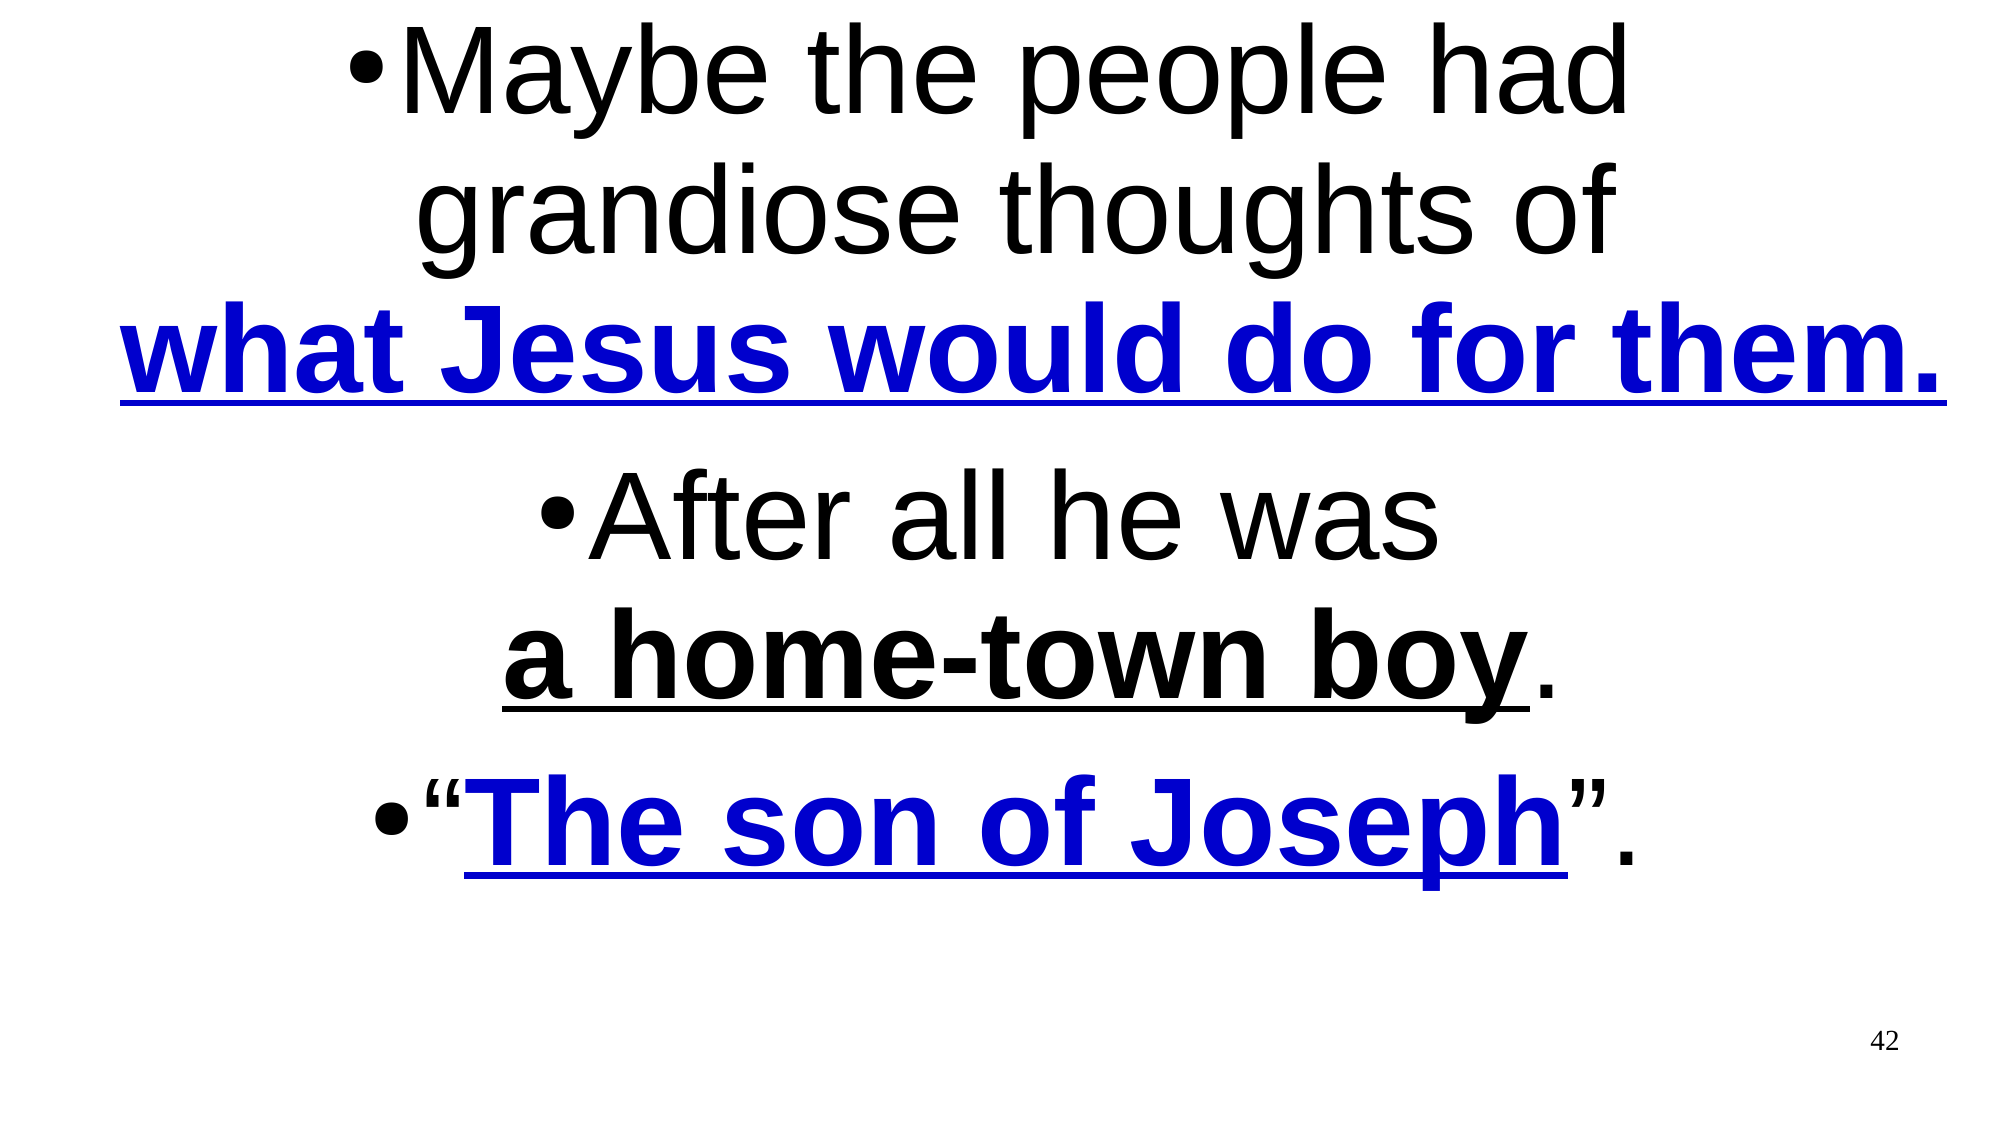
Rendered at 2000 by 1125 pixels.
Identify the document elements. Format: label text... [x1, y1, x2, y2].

list Maybe the people had grandiose thoughts of what Jesus would do for them. After all he was a home-town boy. “The son of Joseph”. [0, 0, 1996, 1123]
